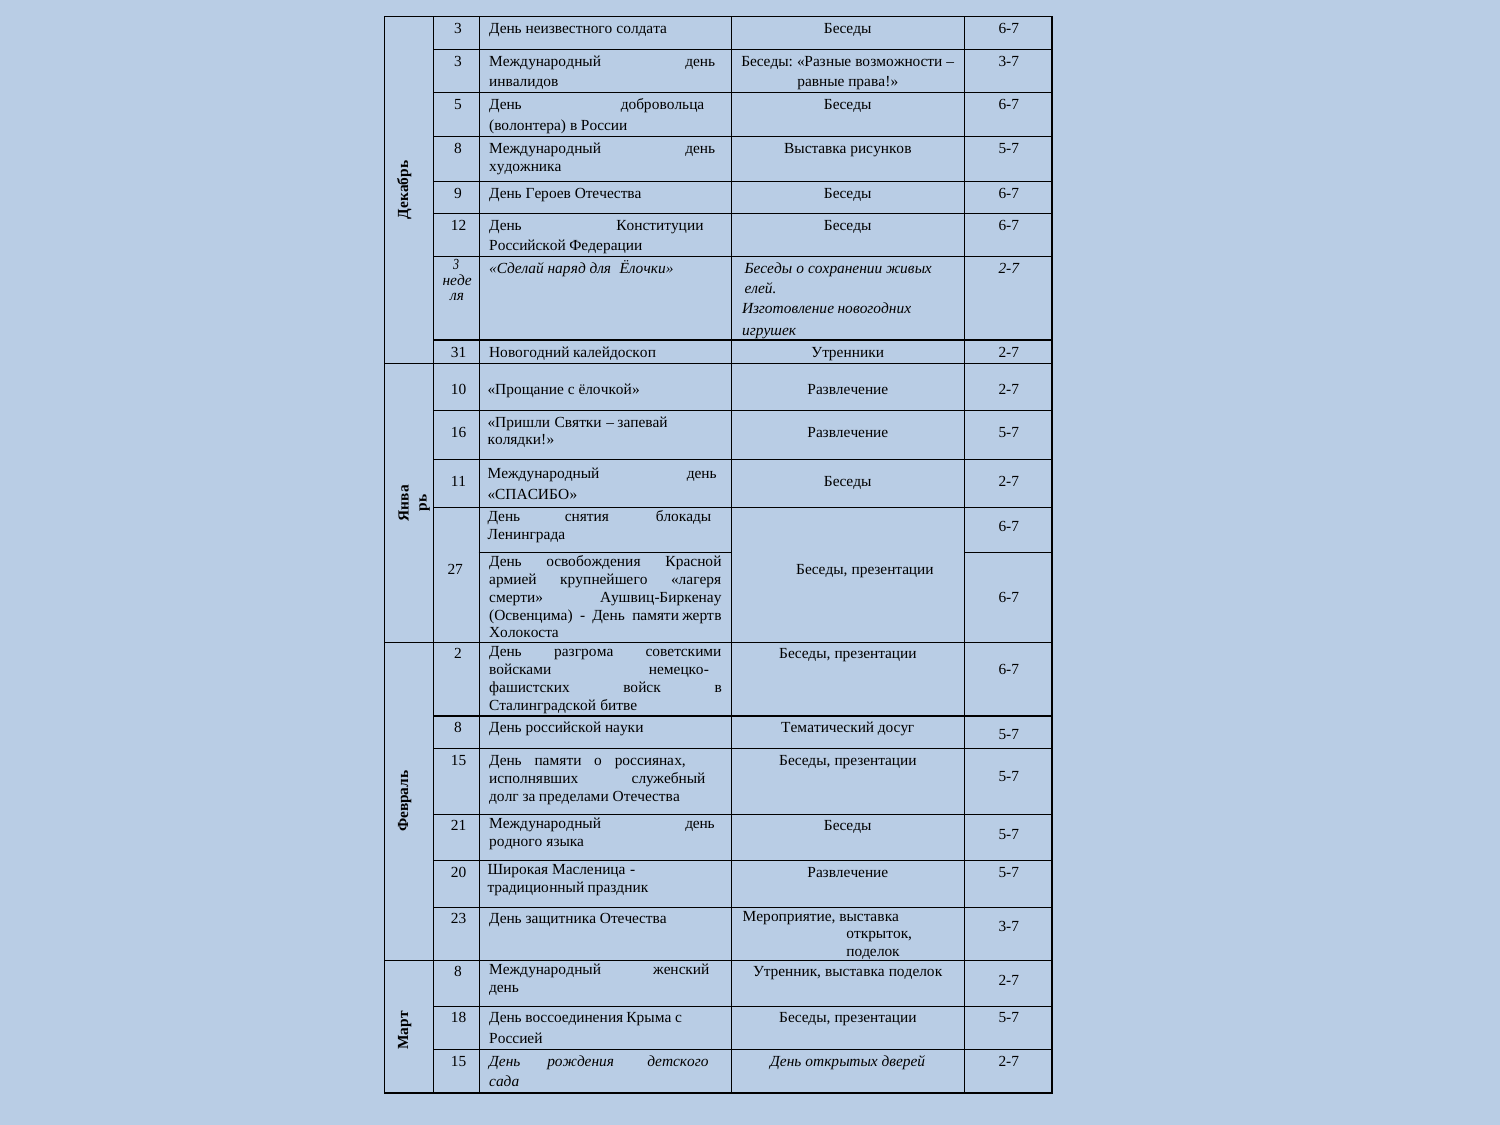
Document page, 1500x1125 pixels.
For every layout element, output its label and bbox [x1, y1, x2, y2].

chart [383, 16, 1109, 1097]
